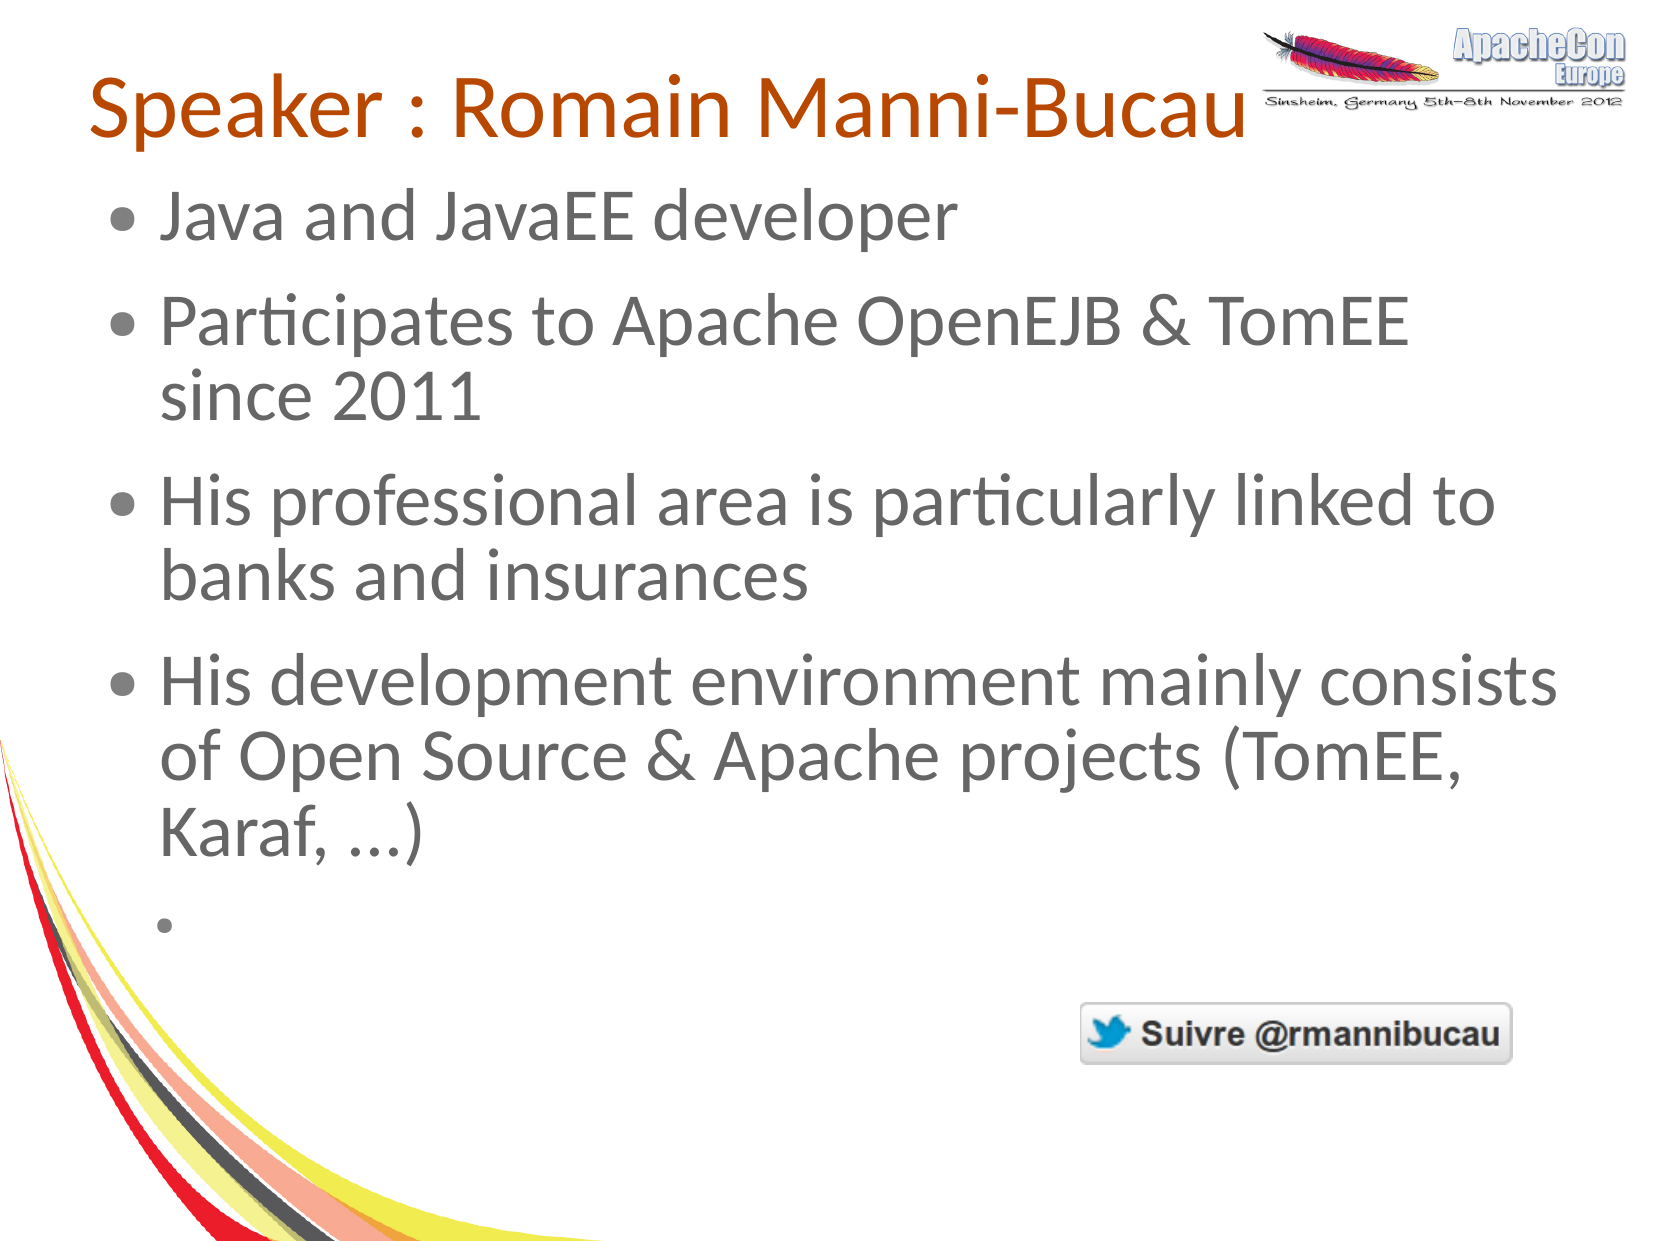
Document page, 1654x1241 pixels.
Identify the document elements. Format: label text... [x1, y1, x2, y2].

picture [0, 0, 1654, 1241]
title Speaker : Romain Manni-Bucau [88, 59, 1654, 171]
list Java and JavaEE developer Participates to Apache OpenEJB & TomEE since 2011 His professional area is particularly linked to banks and insurances His development environment mainly consists of Open Source & Apache projects (TomEE, Karaf, ...) [88, 184, 1565, 1182]
